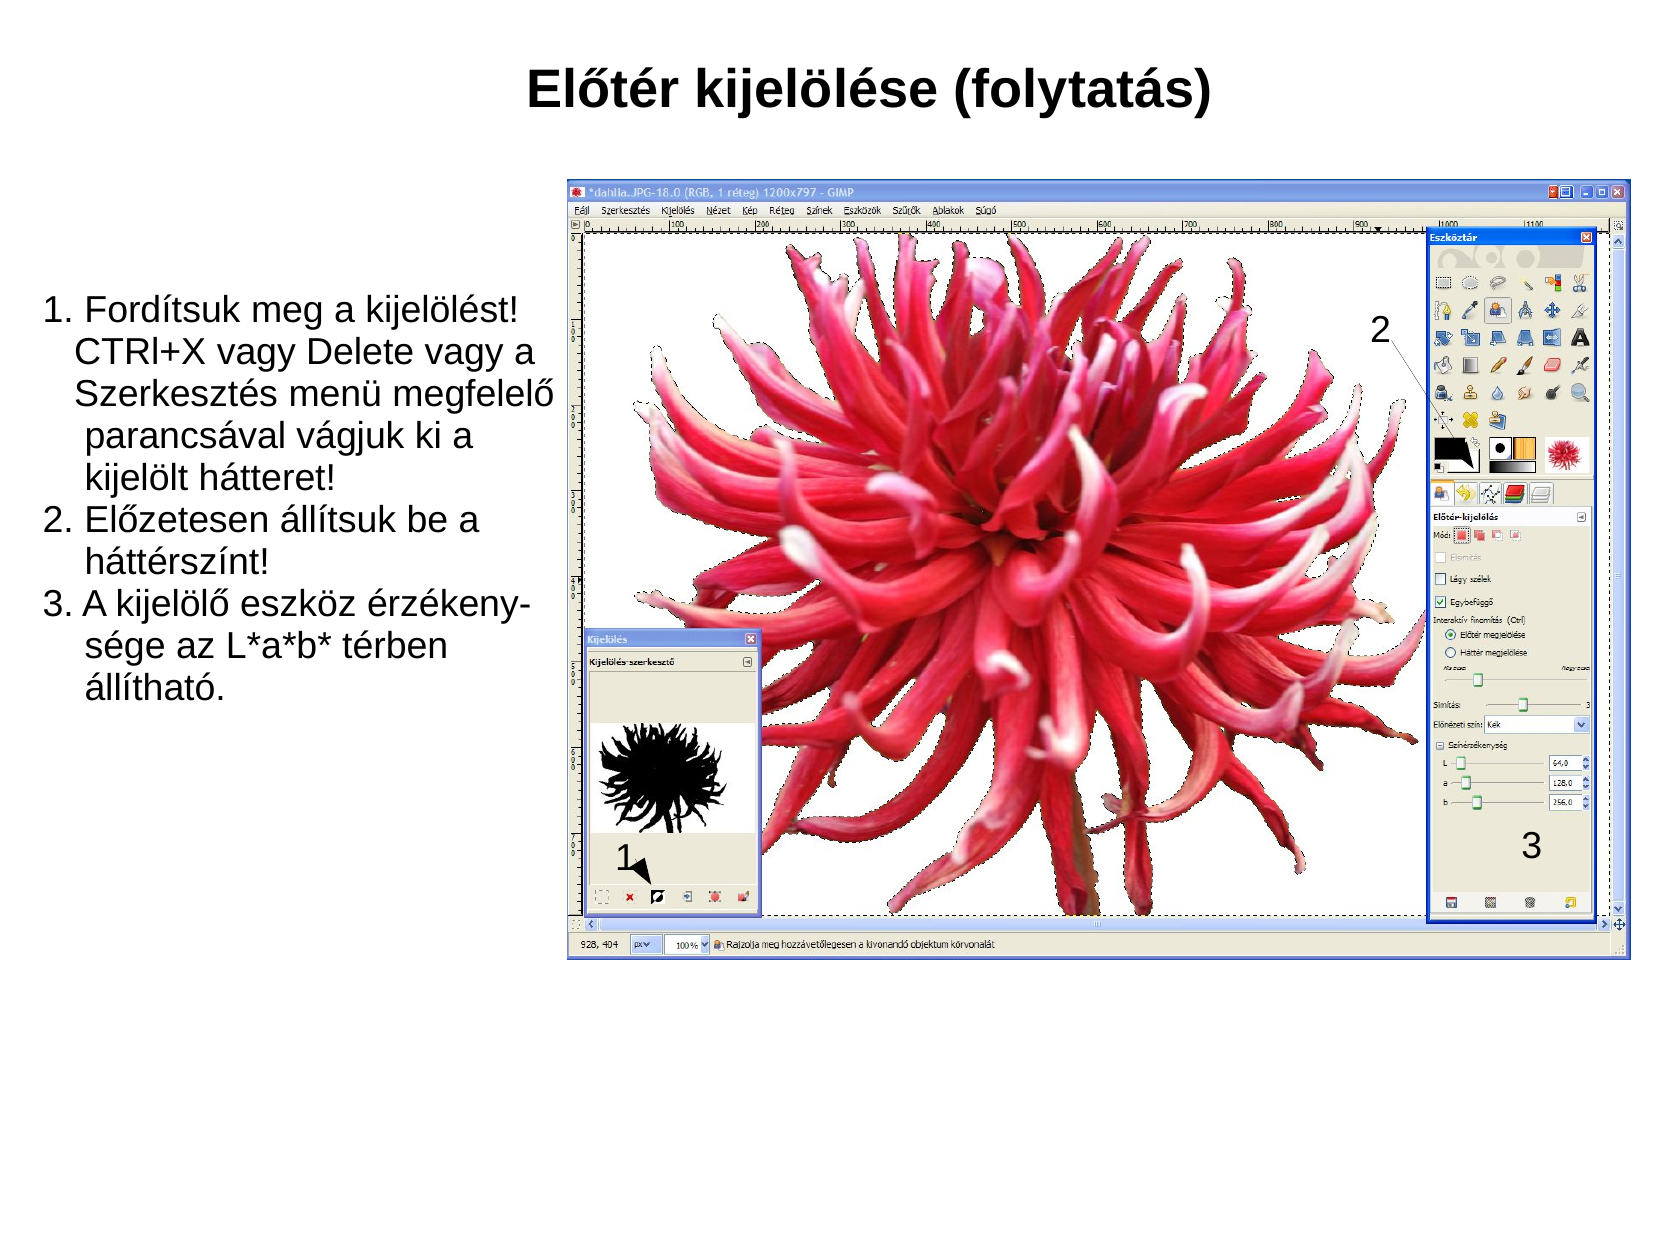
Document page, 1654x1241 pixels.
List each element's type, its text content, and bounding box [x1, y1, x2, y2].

text_box 2 [1355, 301, 1406, 358]
text_box 1. Fordítsuk meg a kijelölést! CTRl+X vagy Delete vagy a Szerkesztés menü megfelelő parancsával vágjuk ki a kijelölt hátteret! 2. Előzetesen állítsuk be a háttérszínt! 3. A kijelölő eszköz érzékeny- sége az L*a*b* térben állítható. [27, 281, 570, 717]
text_box 3 [1506, 817, 1557, 875]
text_box Előtér kijelölése (folytatás) [511, 50, 1228, 128]
picture [567, 179, 1631, 960]
text_box 1 [600, 828, 649, 886]
